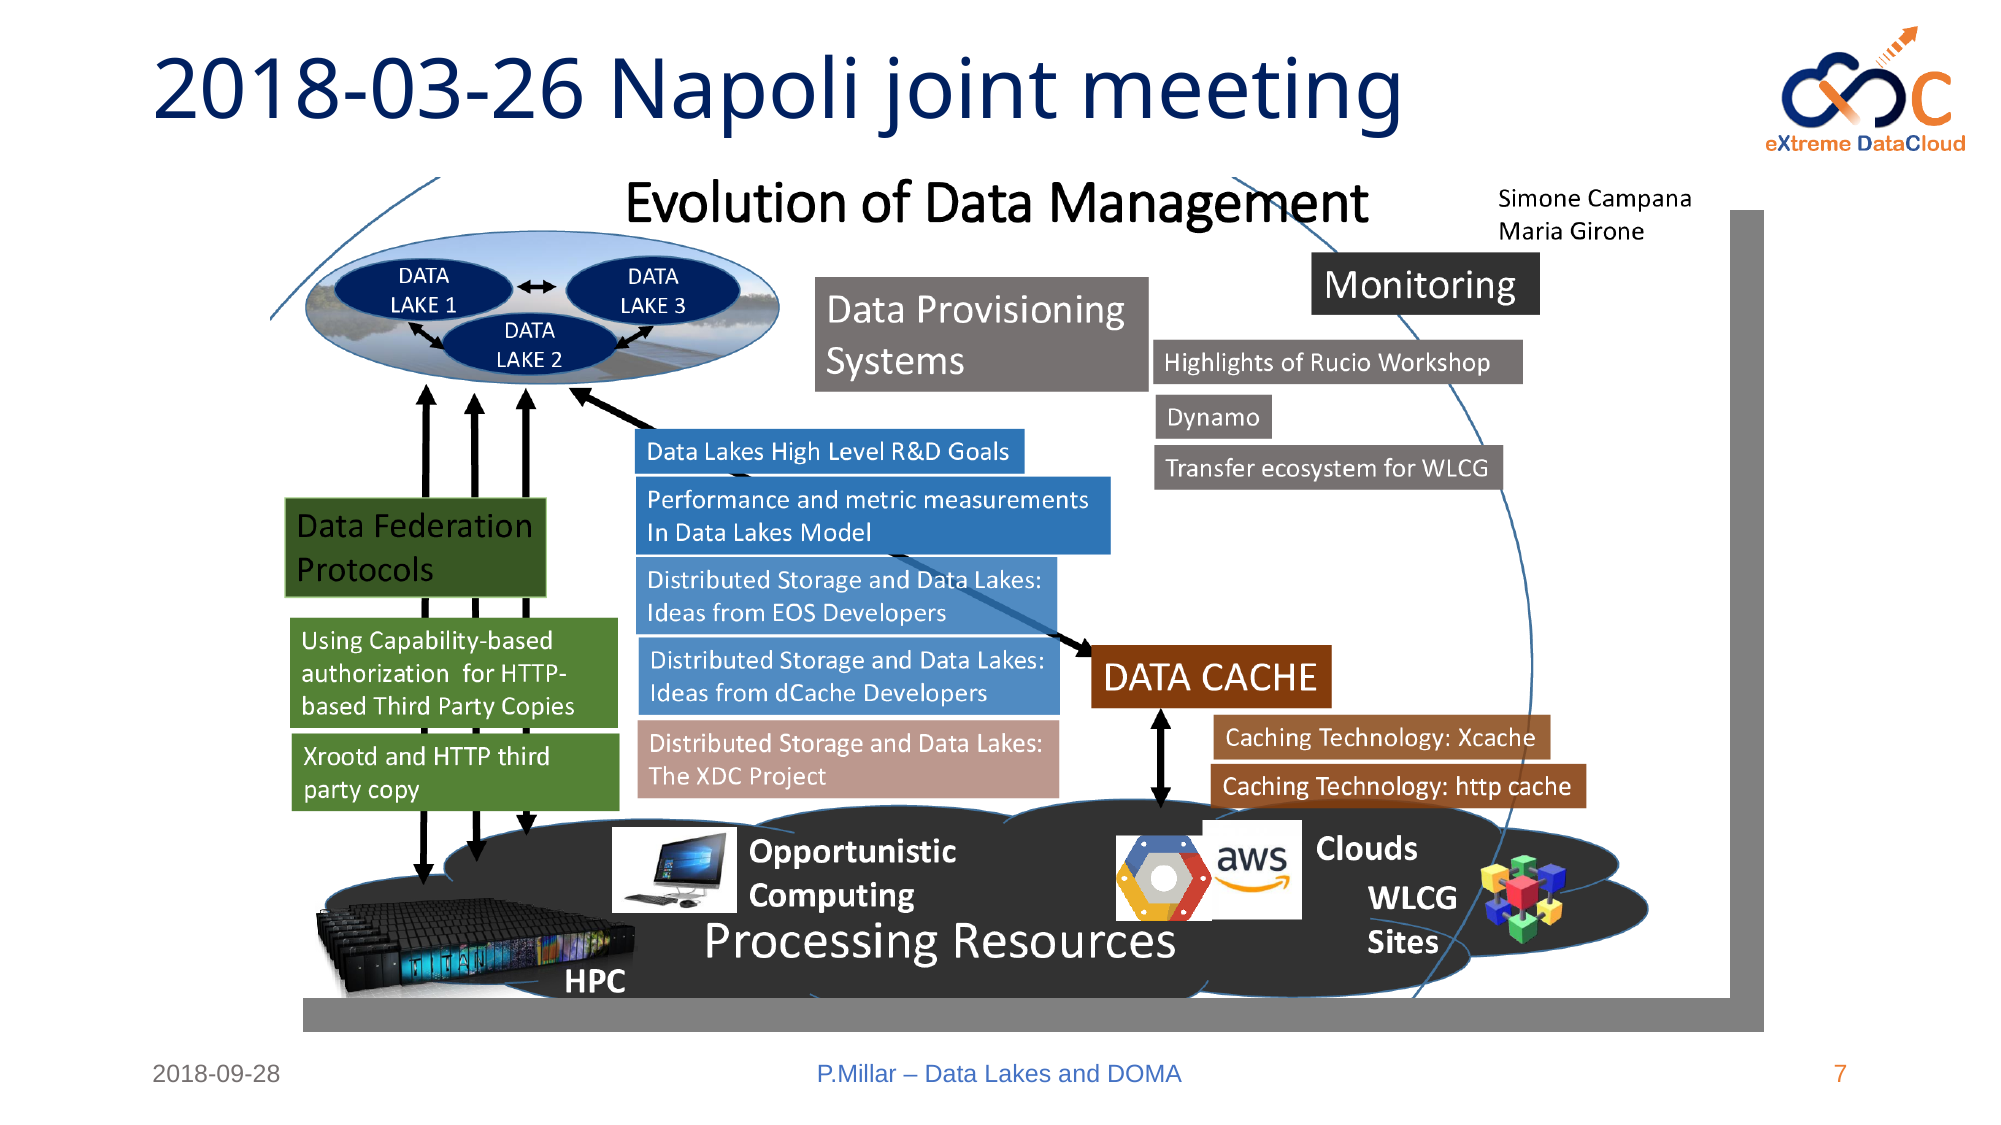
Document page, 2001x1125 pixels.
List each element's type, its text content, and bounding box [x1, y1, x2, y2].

picture [1740, 18, 1985, 170]
slide_number <number> [1412, 1042, 1863, 1103]
picture [270, 177, 1730, 999]
footer P.Millar – Data Lakes and DOMA [662, 1042, 1338, 1103]
slide_number 2018-09-28 [137, 1042, 588, 1103]
title 2018-03-26 Napoli joint meeting [137, 18, 1777, 152]
